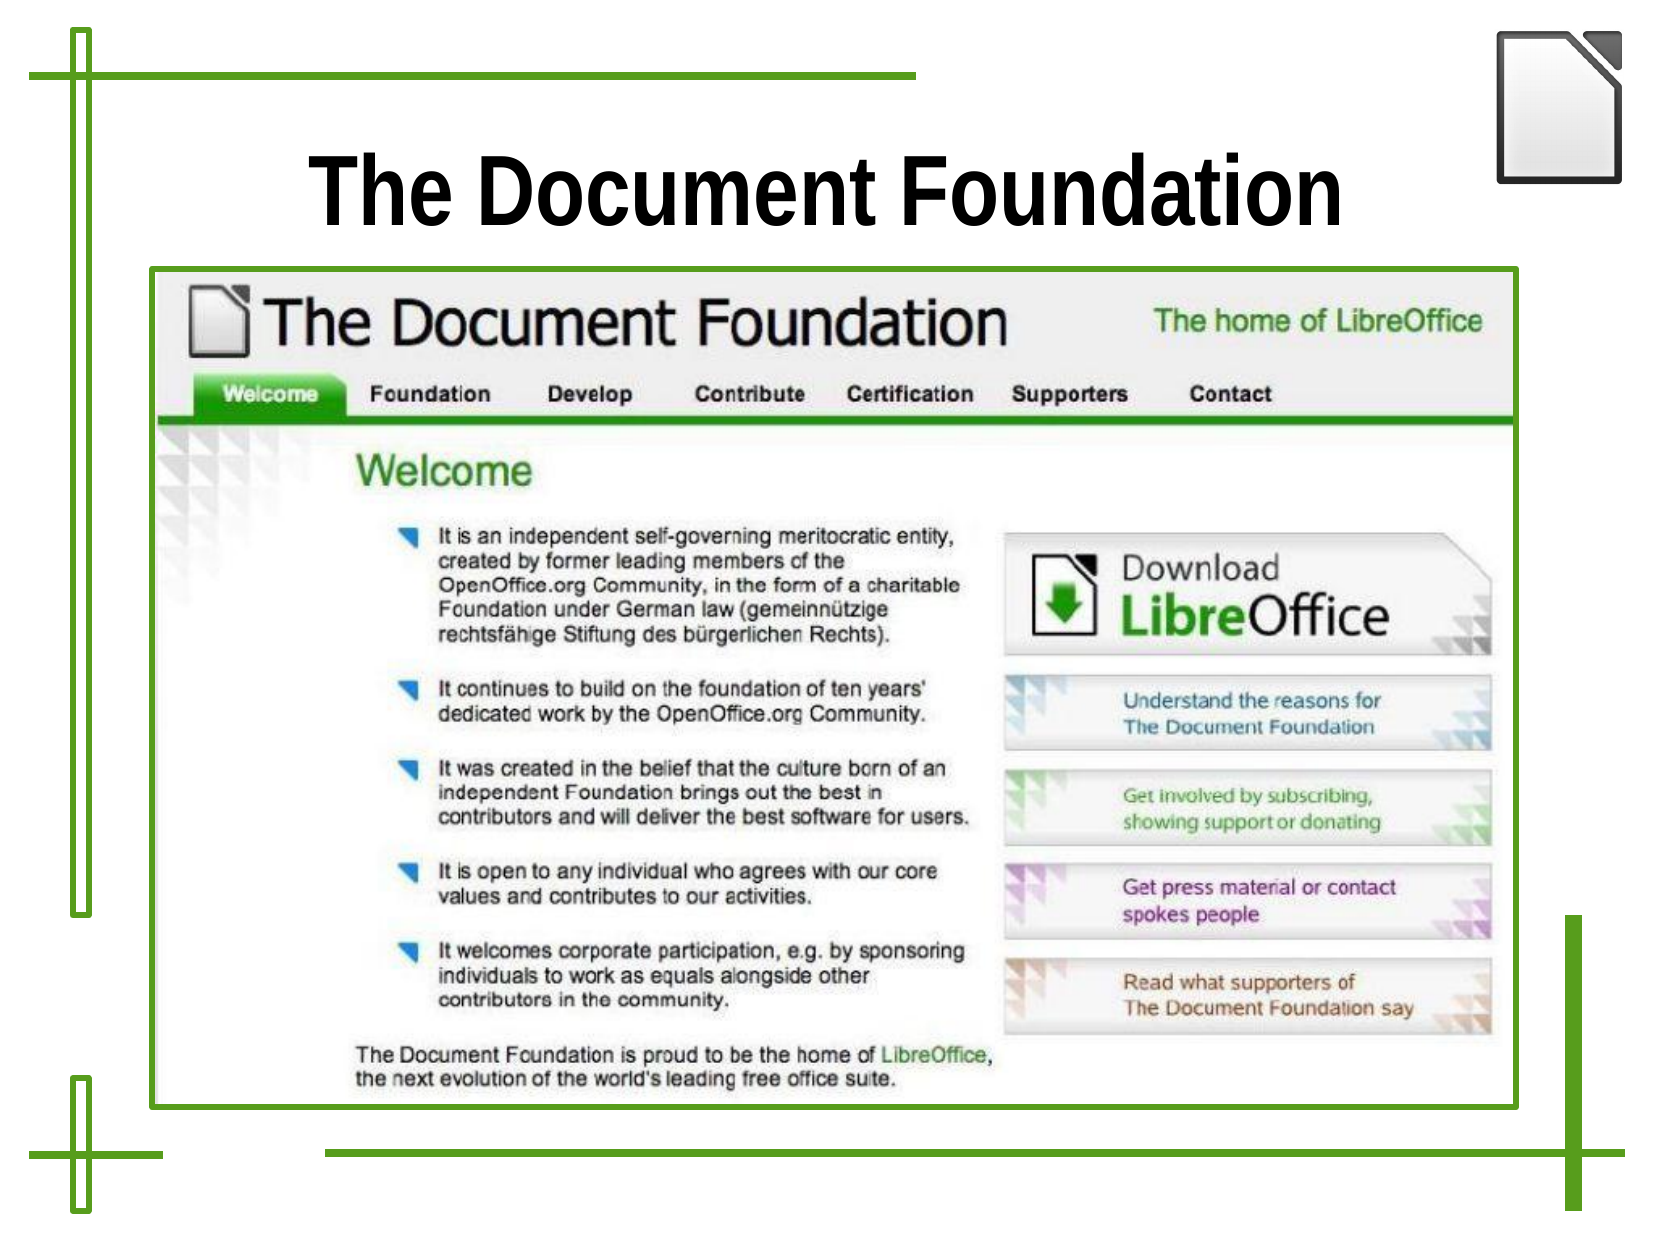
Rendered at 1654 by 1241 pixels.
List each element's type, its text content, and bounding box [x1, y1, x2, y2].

picture [155, 271, 1514, 1105]
title The Document Foundation [118, 118, 1536, 260]
picture [1494, 29, 1624, 186]
